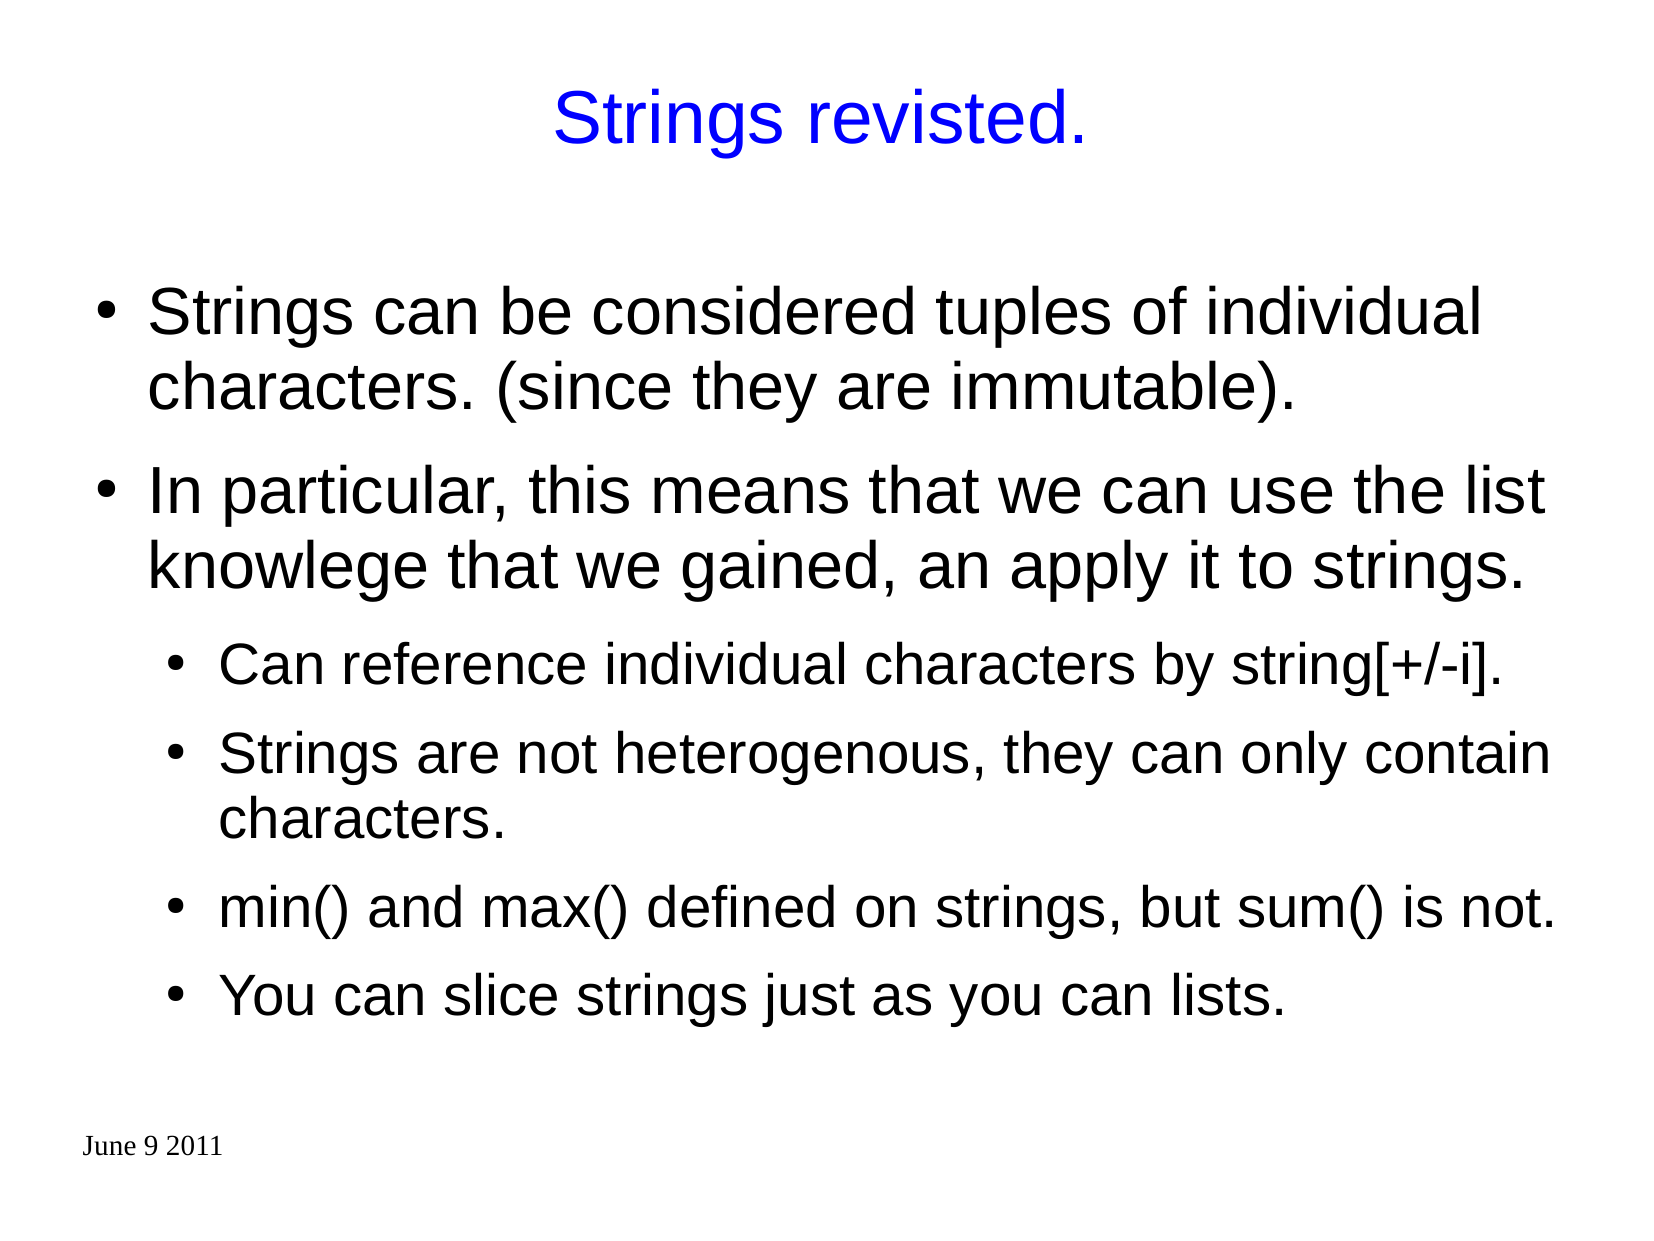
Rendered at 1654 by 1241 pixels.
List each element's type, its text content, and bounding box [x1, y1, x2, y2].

title Strings revisted. [76, 58, 1565, 178]
list Strings can be considered tuples of individual characters. (since they are immutable). In particular, this means that we can use the list knowlege that we gained, an apply it to strings. Can reference individual characters by string[+/-i]. Strings are not heterogenous, they can only contain characters. min() and max() defined on strings, but sum() is not. You can slice strings just as you can lists. [76, 274, 1565, 1093]
